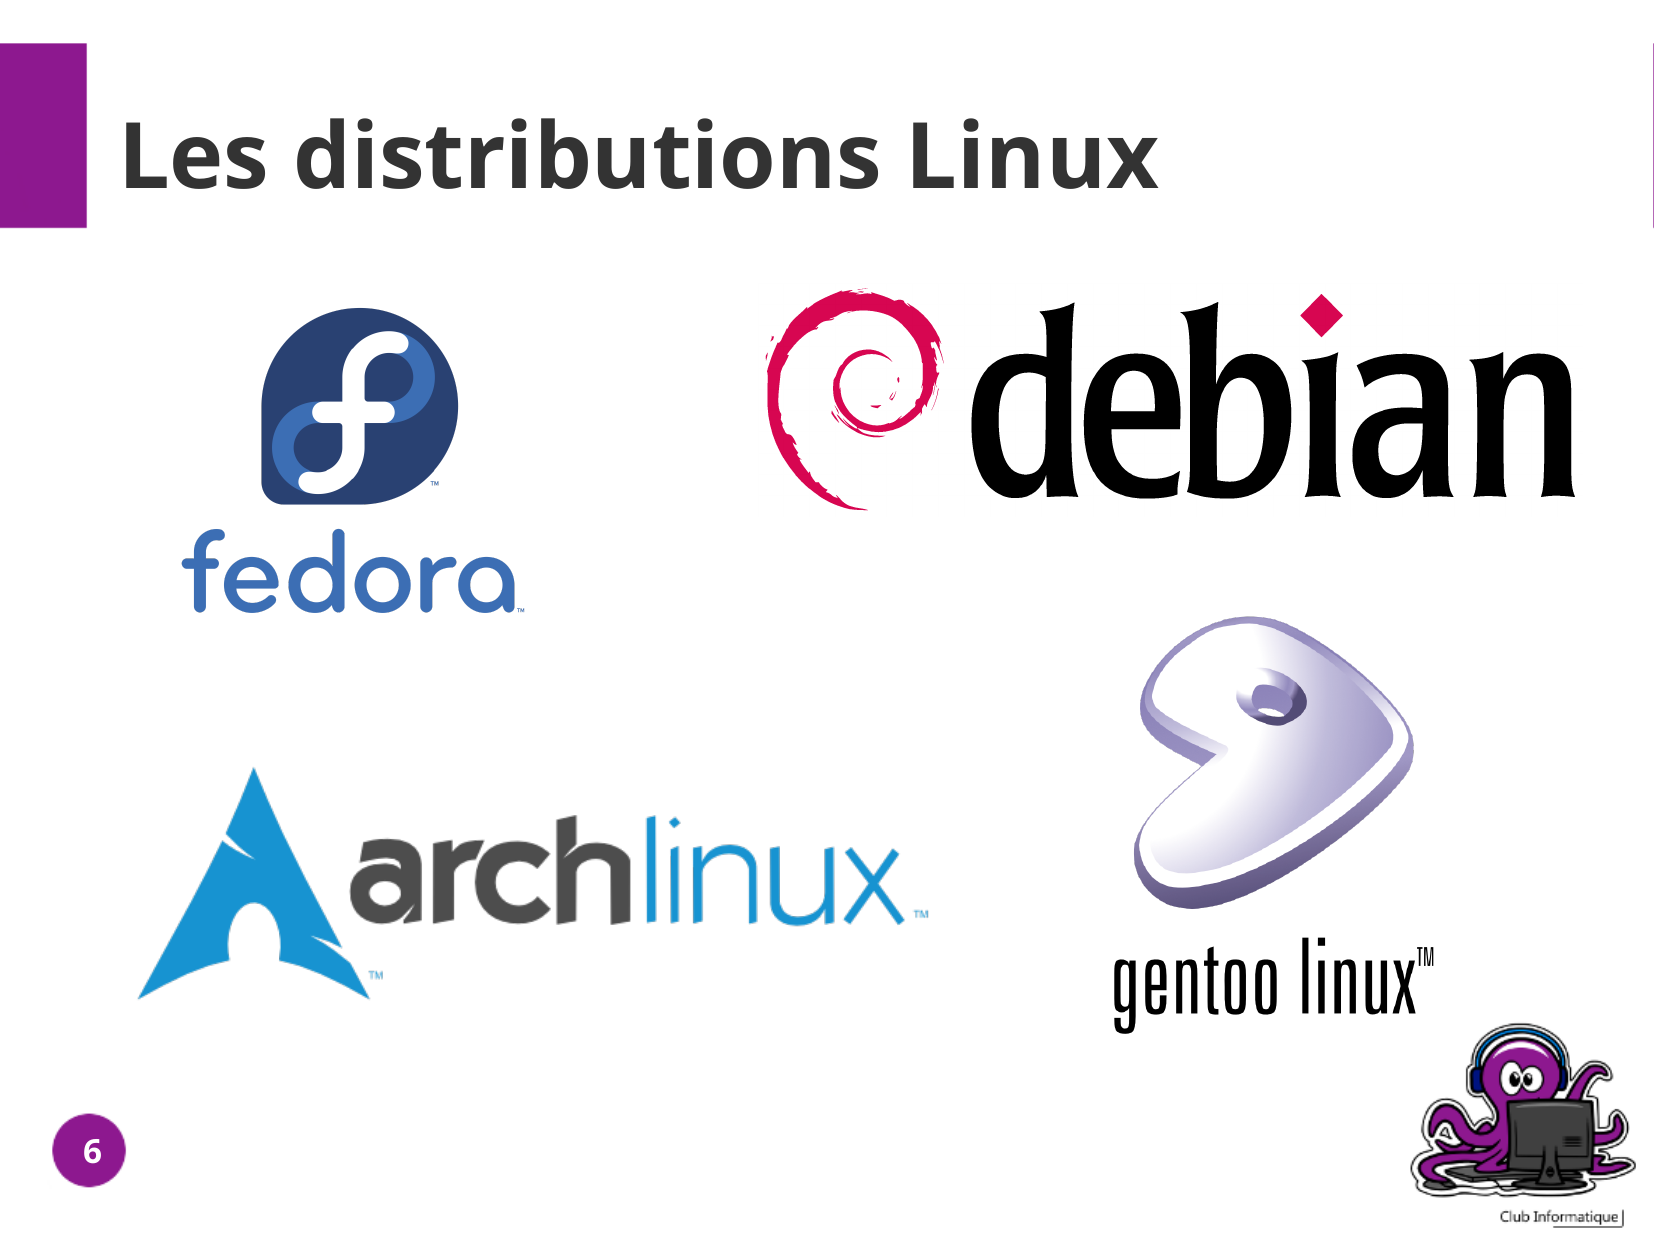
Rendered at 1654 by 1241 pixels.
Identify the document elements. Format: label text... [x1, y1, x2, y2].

title Les distributions Linux [118, 49, 1571, 257]
picture [0, 0, 1654, 1241]
